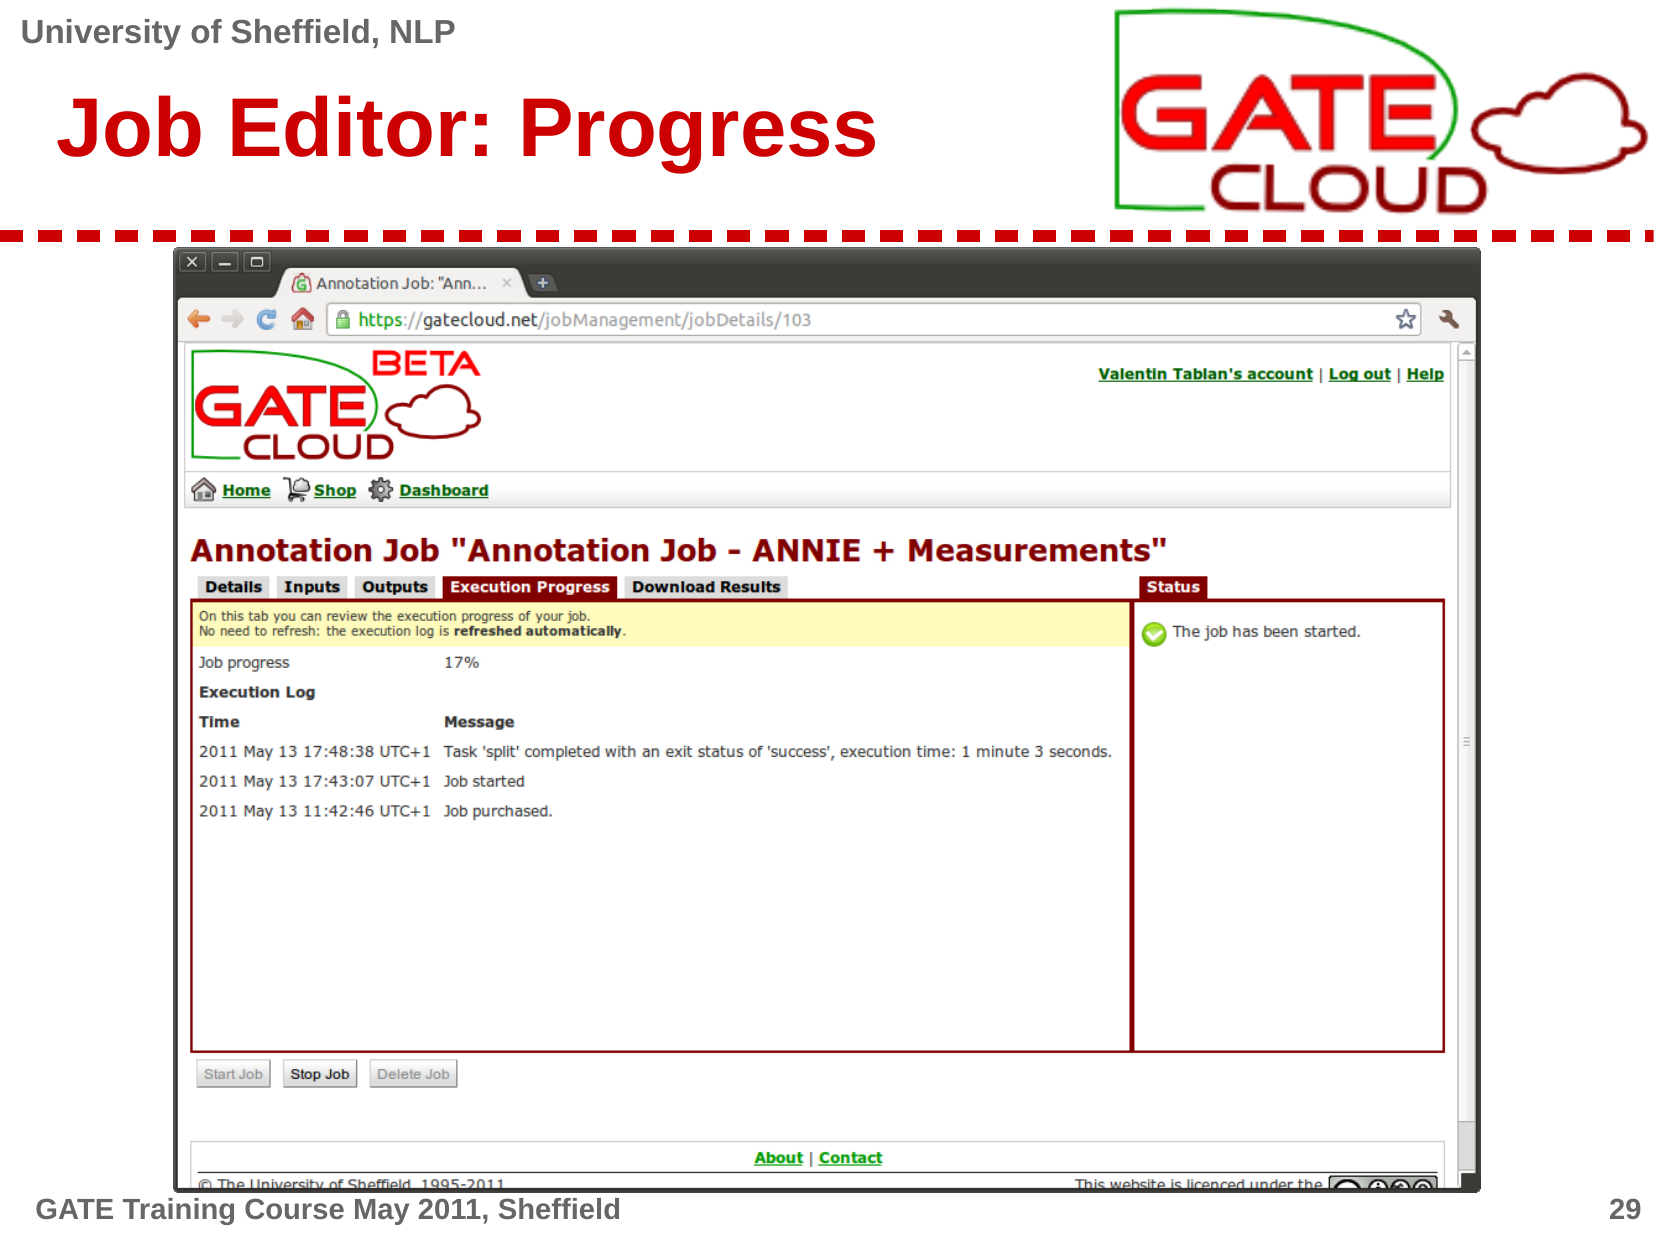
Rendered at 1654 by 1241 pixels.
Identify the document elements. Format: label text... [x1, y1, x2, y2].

picture [1110, 5, 1654, 223]
picture [173, 247, 1481, 1193]
title Job Editor: Progress [56, 49, 1120, 207]
